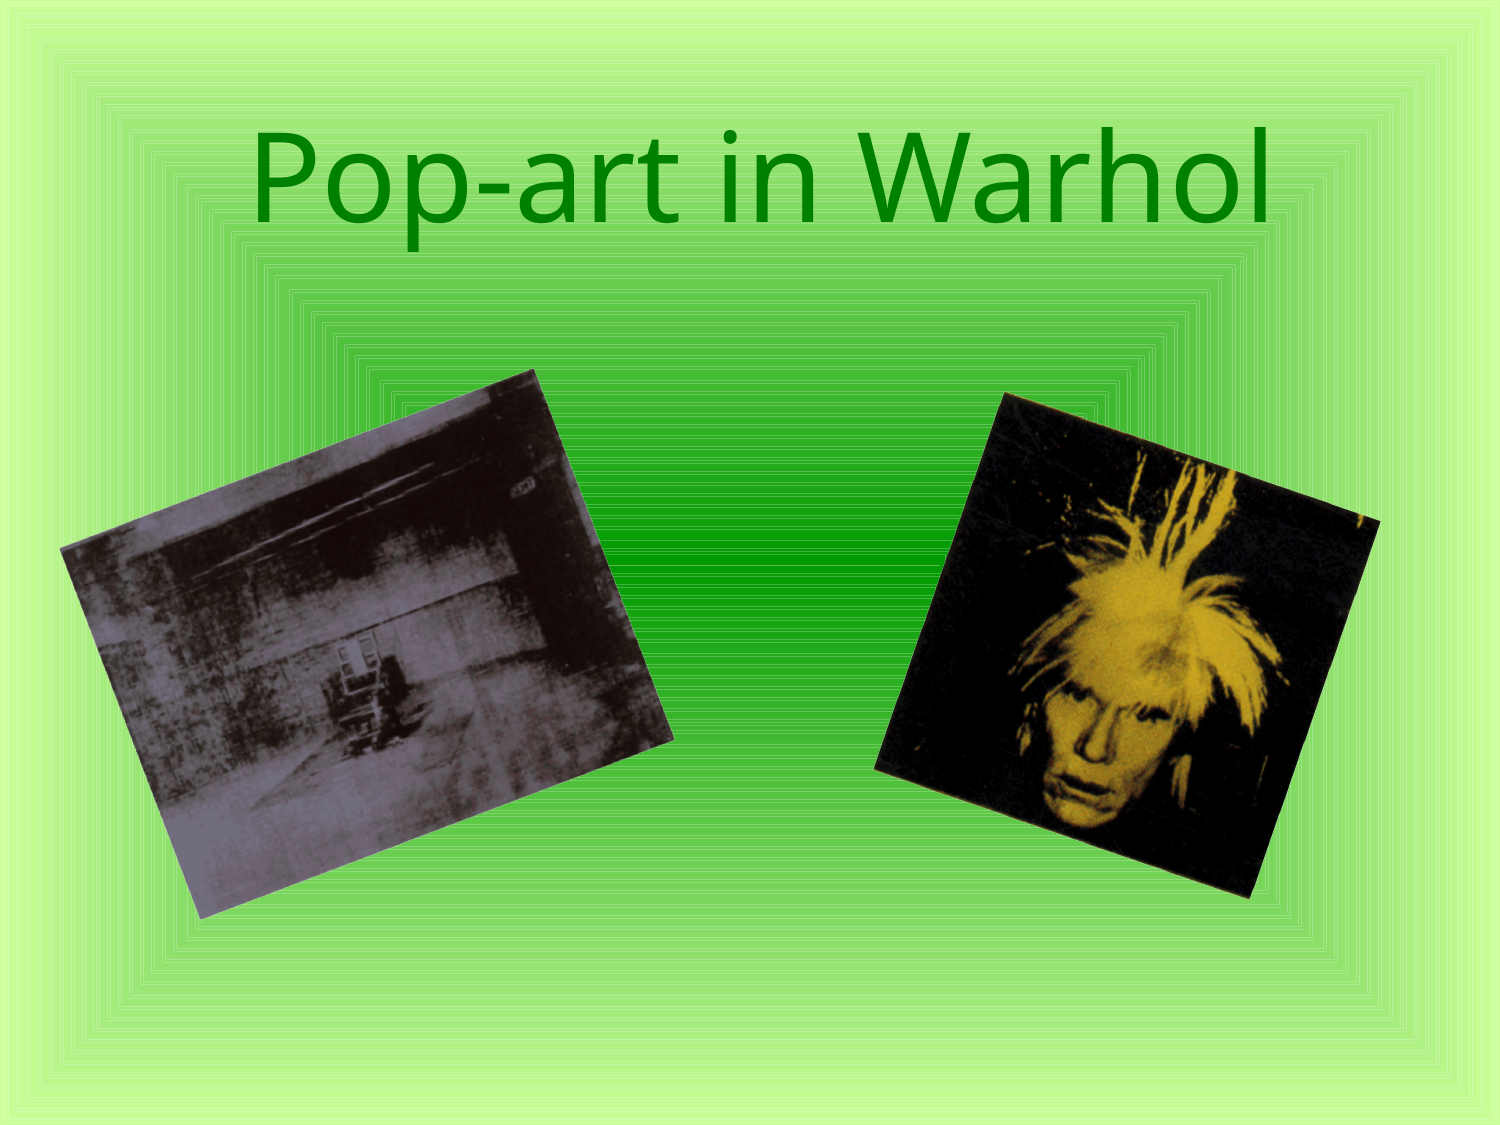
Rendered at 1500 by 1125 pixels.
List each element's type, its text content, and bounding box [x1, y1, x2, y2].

subtitle [230, 739, 1281, 1008]
picture [58, 367, 675, 920]
picture [872, 390, 1381, 901]
text_box Pop-art in Warhol [100, 90, 1424, 358]
